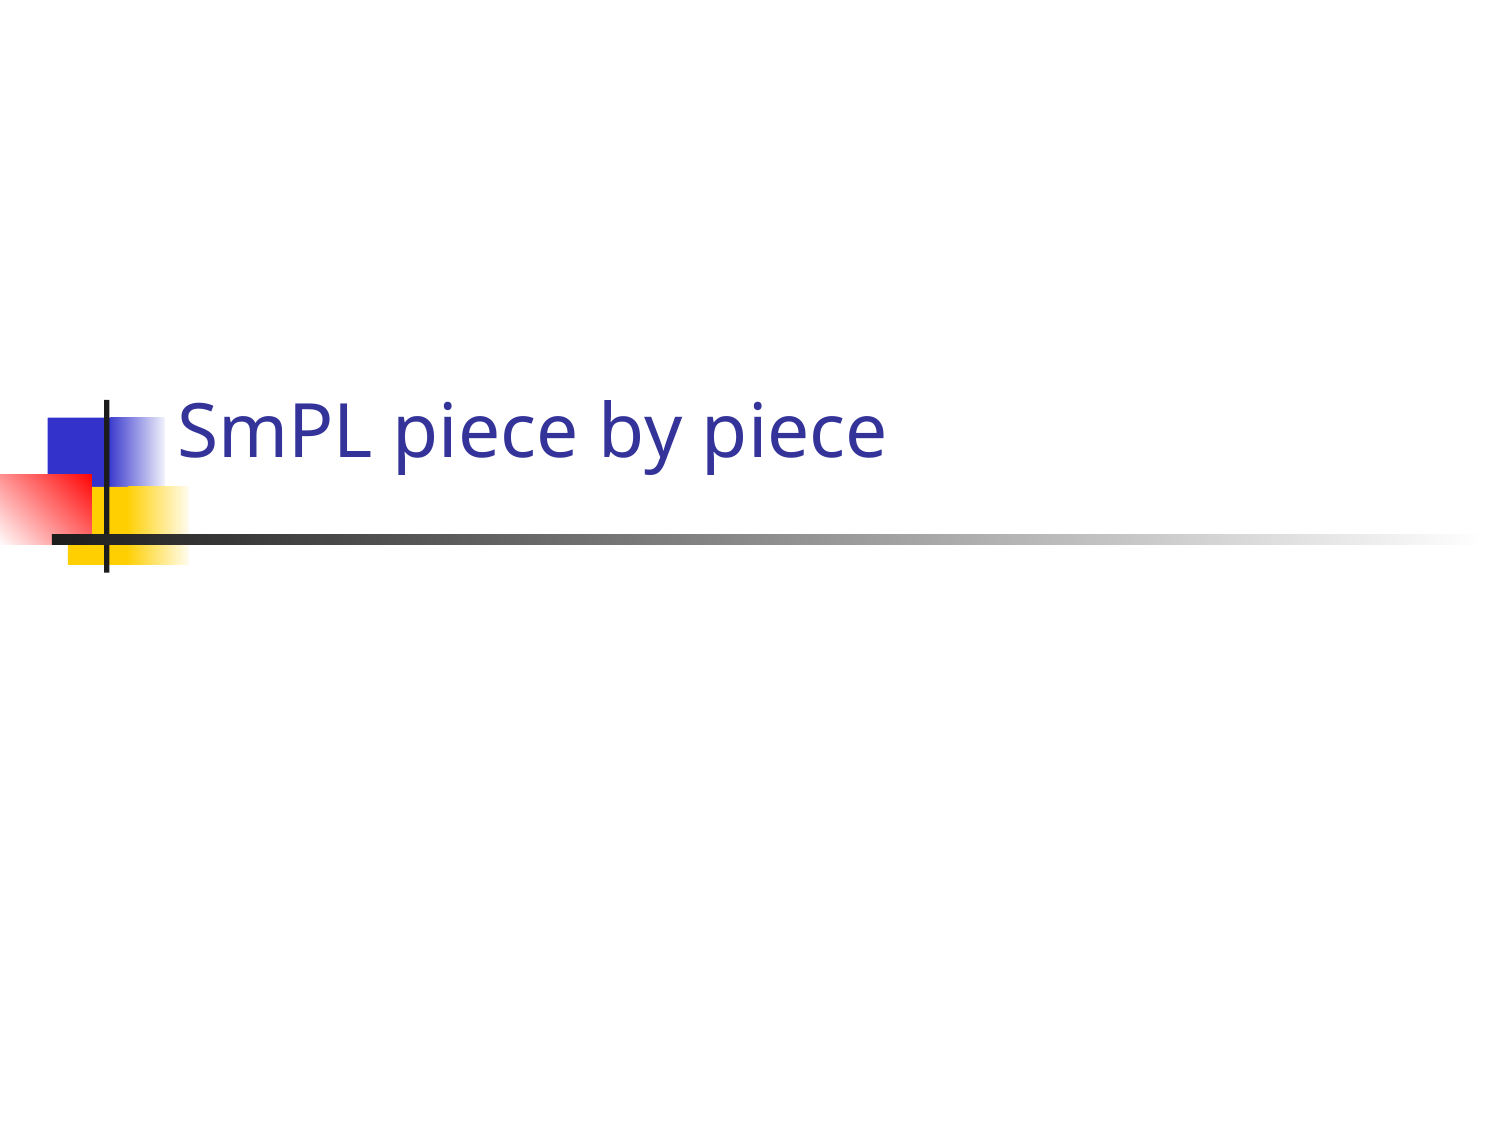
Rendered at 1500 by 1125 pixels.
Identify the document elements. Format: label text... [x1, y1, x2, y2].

title SmPL piece by piece [162, 299, 1438, 488]
